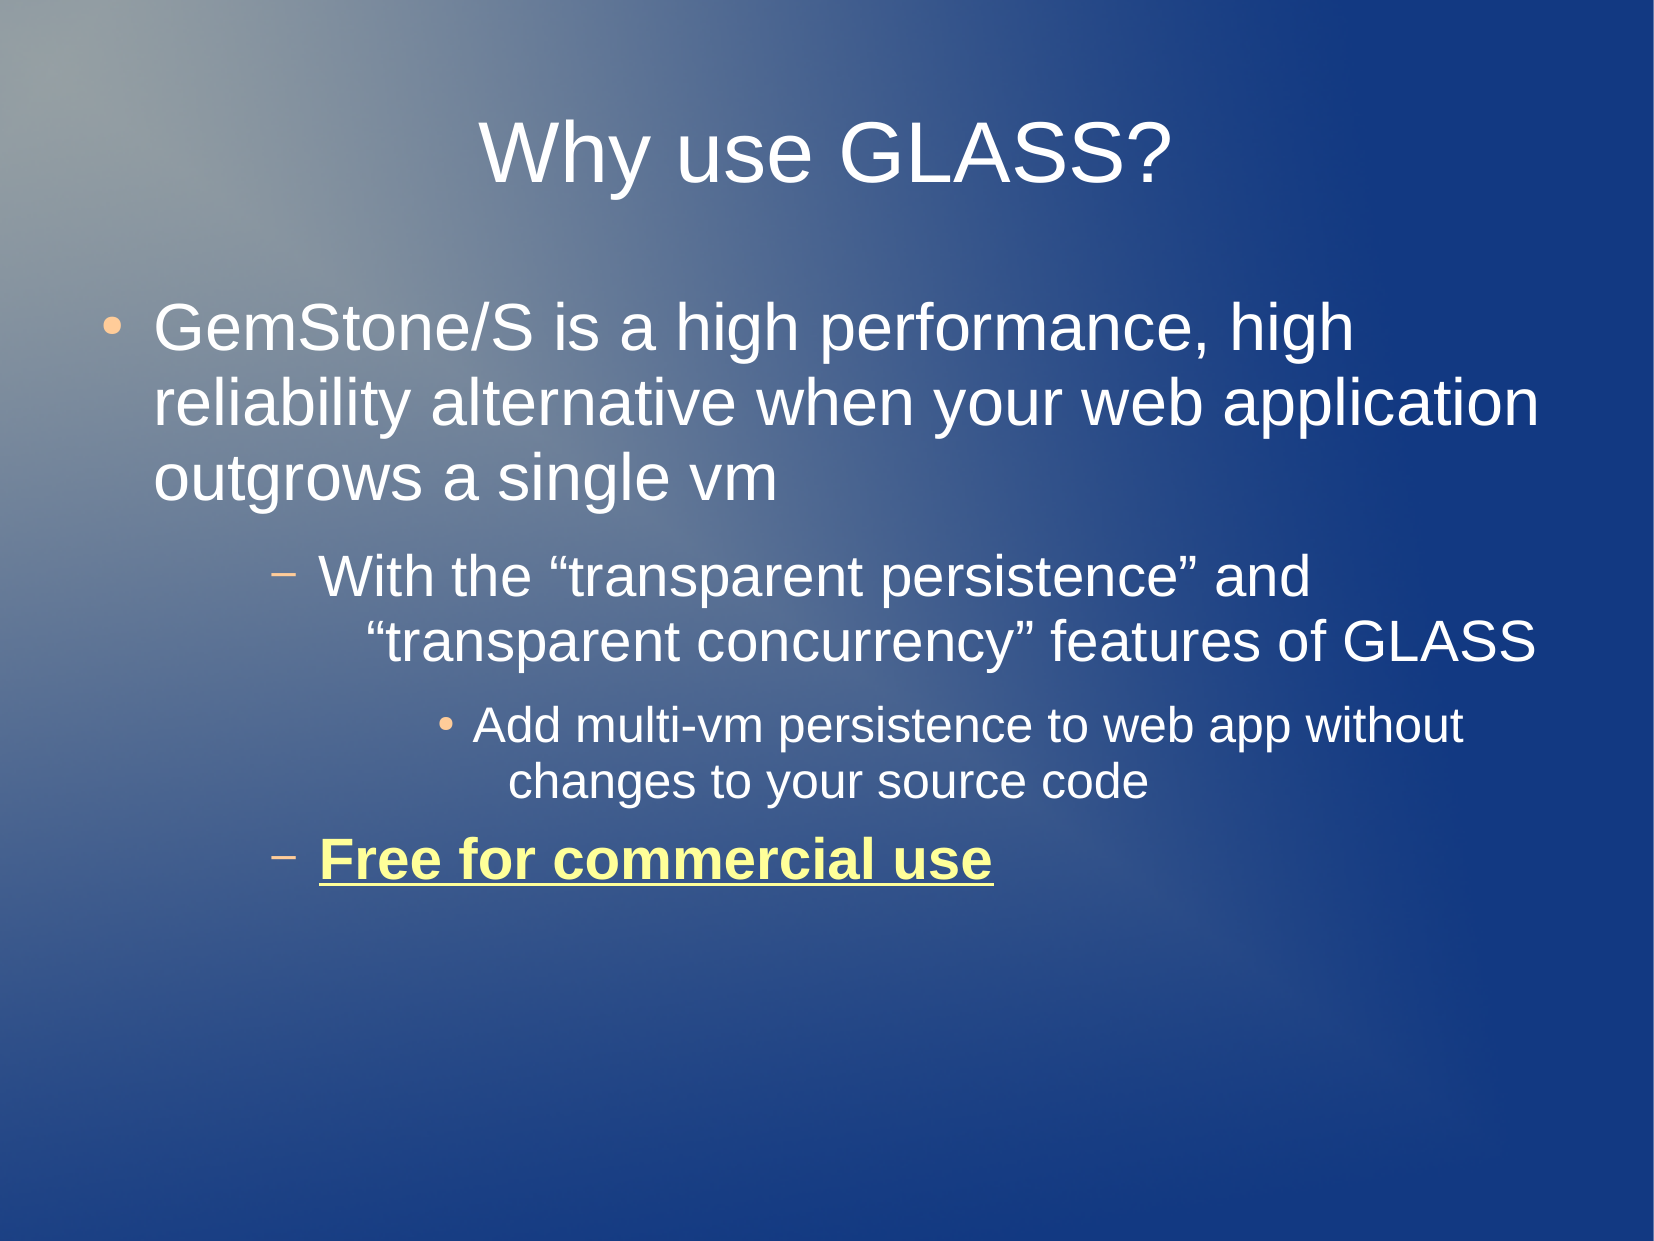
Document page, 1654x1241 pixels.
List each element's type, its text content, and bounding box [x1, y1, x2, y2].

picture [0, 0, 1654, 1241]
list GemStone/S is a high performance, high reliability alternative when your web application outgrows a single vm With the “transparent persistence” and “transparent concurrency” features of GLASS Add multi-vm persistence to web app without changes to your source code Free for commercial use [82, 290, 1571, 1109]
title Why use GLASS? [82, 49, 1571, 257]
